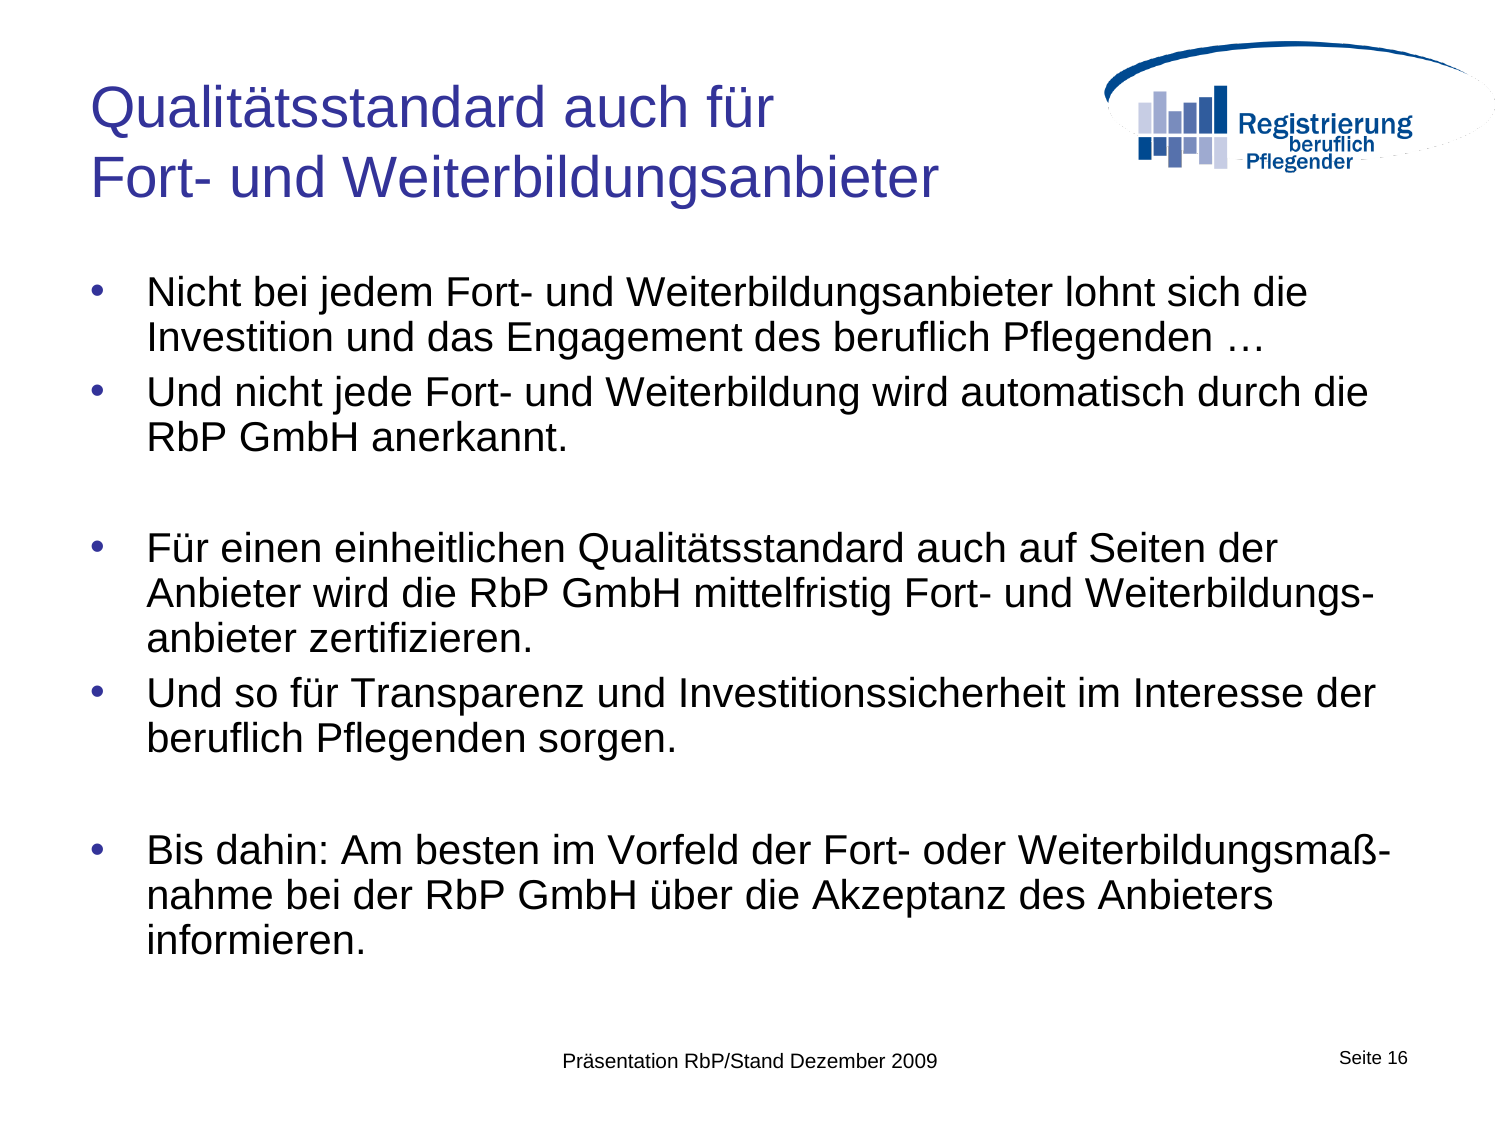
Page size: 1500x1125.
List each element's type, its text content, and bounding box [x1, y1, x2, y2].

list Nicht bei jedem Fort- und Weiterbildungsanbieter lohnt sich die Investition und das Engagement des beruflich Pflegenden … Und nicht jede Fort- und Weiterbildung wird automatisch durch die RbP GmbH anerkannt. Für einen einheitlichen Qualitätsstandard auch auf Seiten der Anbieter wird die RbP GmbH mittelfristig Fort- und Weiterbildungs-anbieter zertifizieren. Und so für Transparenz und Investitionssicherheit im Interesse der beruflich Pflegenden sorgen. Bis dahin: Am besten im Vorfeld der Fort- oder Weiterbildungsmaß-nahme bei der RbP GmbH über die Akzeptanz des Anbieters informieren. [75, 262, 1426, 1006]
title Qualitätsstandard auch für Fort- und Weiterbildungsanbieter [75, 45, 1105, 233]
picture [1104, 41, 1495, 173]
